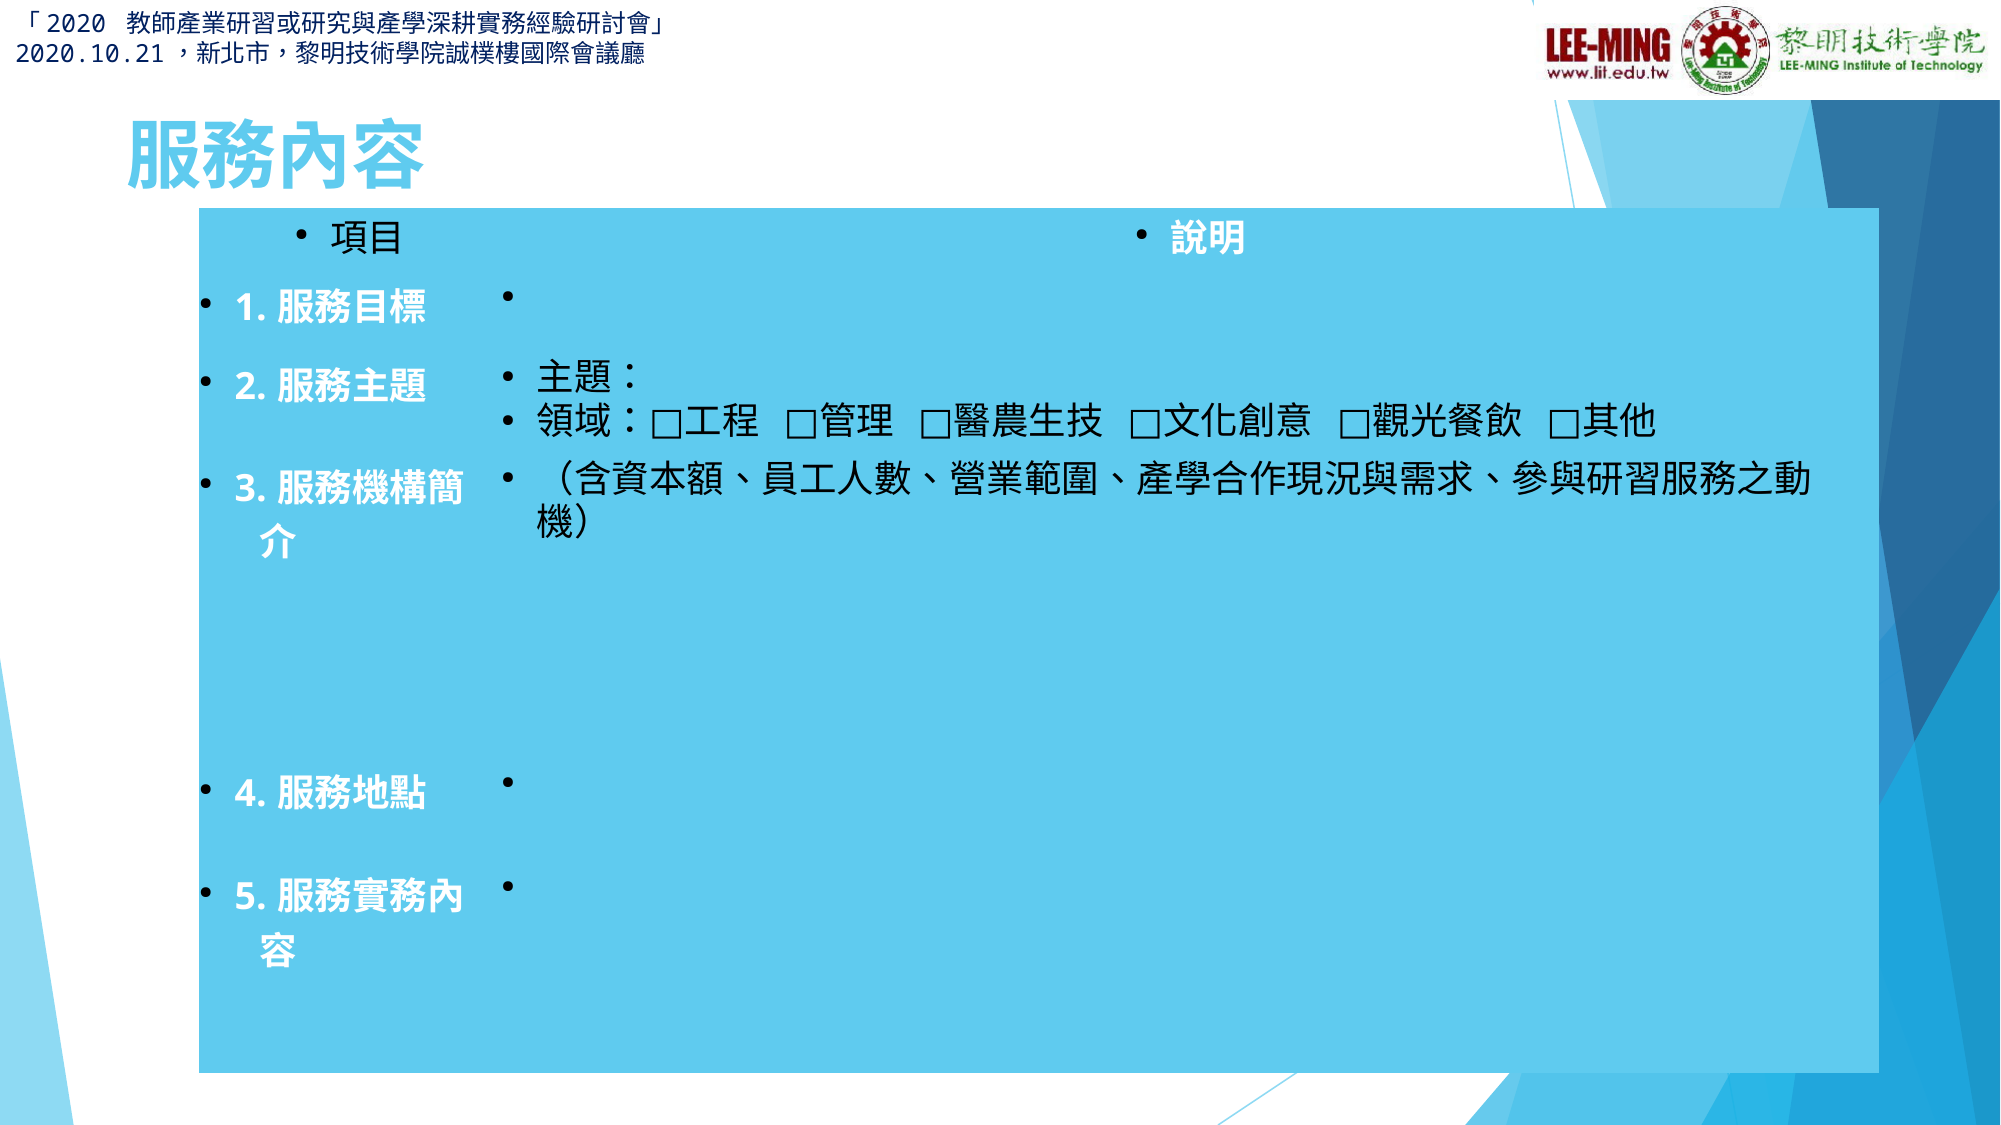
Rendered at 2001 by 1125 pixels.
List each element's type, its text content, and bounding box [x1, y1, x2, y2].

table_cell 5.服務實務內容 [199, 867, 501, 1073]
table_cell 4.服務地點 [199, 763, 501, 867]
table_cell [501, 867, 1879, 1073]
table_cell 2.服務主題 [199, 356, 501, 457]
table_cell 3.服務機構簡介 [199, 457, 501, 763]
table_cell （含資本額、員工人數、營業範圍、產學合作現況與需求、參與研習服務之動機） [501, 457, 1879, 763]
title 服務內容 [111, 99, 1522, 317]
table_cell 1.服務目標 [199, 277, 501, 356]
table_header 項目 [199, 208, 501, 277]
table_cell [501, 763, 1879, 867]
table_cell [501, 277, 1879, 356]
table_cell 主題： 領域：□工程 □管理 □醫農生技 □文化創意 □觀光餐飲 □其他 [501, 356, 1879, 457]
table_header 說明 [501, 208, 1879, 277]
